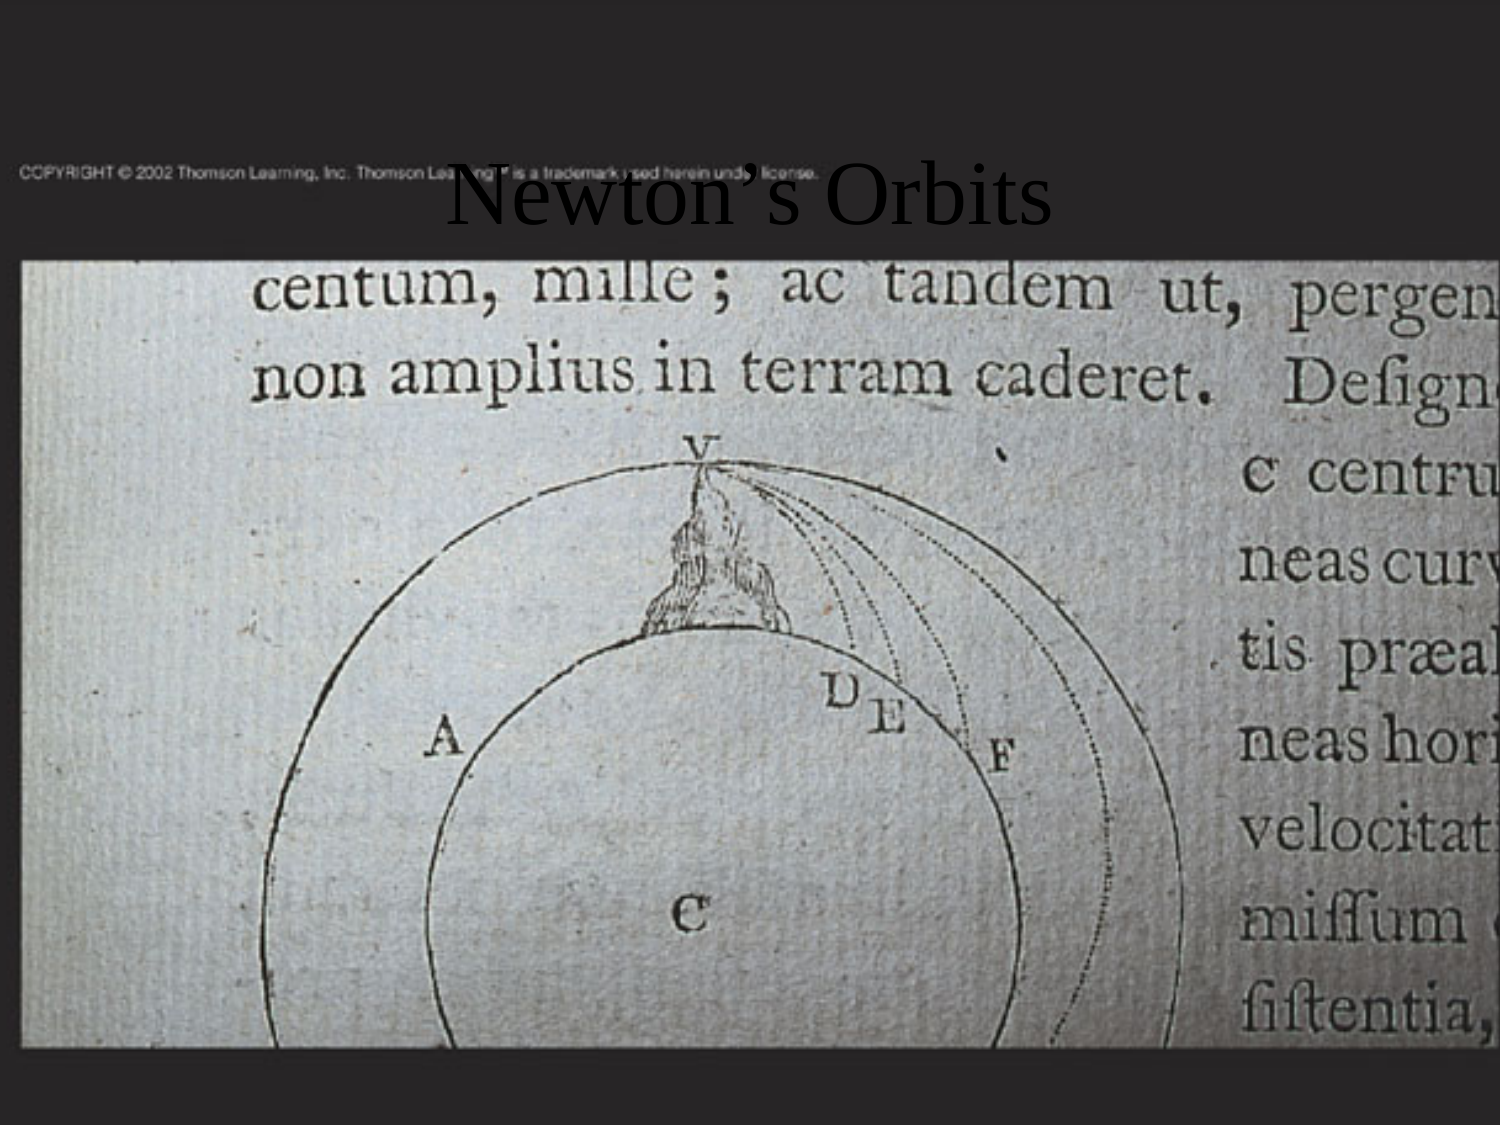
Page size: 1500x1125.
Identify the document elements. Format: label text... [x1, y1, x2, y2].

title Newton’s Orbits [112, 99, 1388, 288]
picture [0, 0, 1500, 1125]
